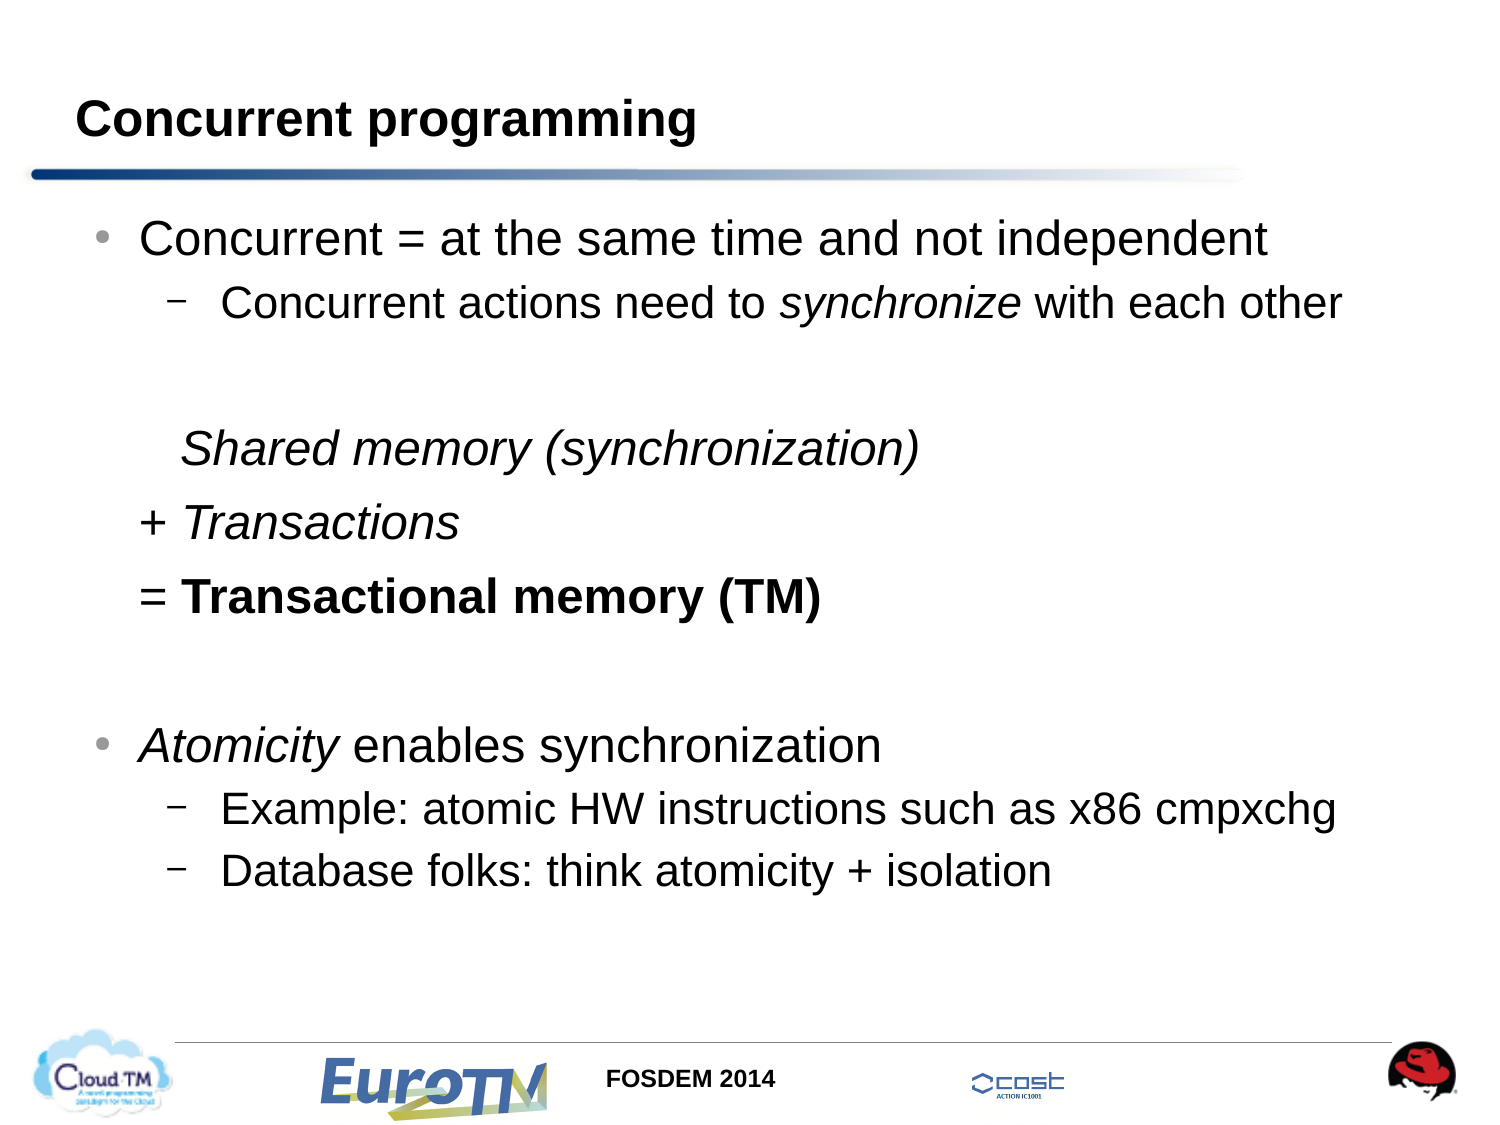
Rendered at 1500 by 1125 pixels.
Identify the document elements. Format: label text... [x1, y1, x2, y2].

picture [16, 160, 75, 189]
picture [1387, 1039, 1463, 1110]
picture [29, 1025, 175, 1120]
list Concurrent = at the same time and not independent Concurrent actions need to synchronize with each other Shared memory (synchronization) + Transactions = Transactional memory (TM) Atomicity enables synchronization Example: atomic HW instructions such as x86 cmpxchg Database folks: think atomicity + isolation [78, 211, 1429, 932]
picture [315, 1053, 555, 1125]
title Concurrent programming [75, 34, 1425, 205]
